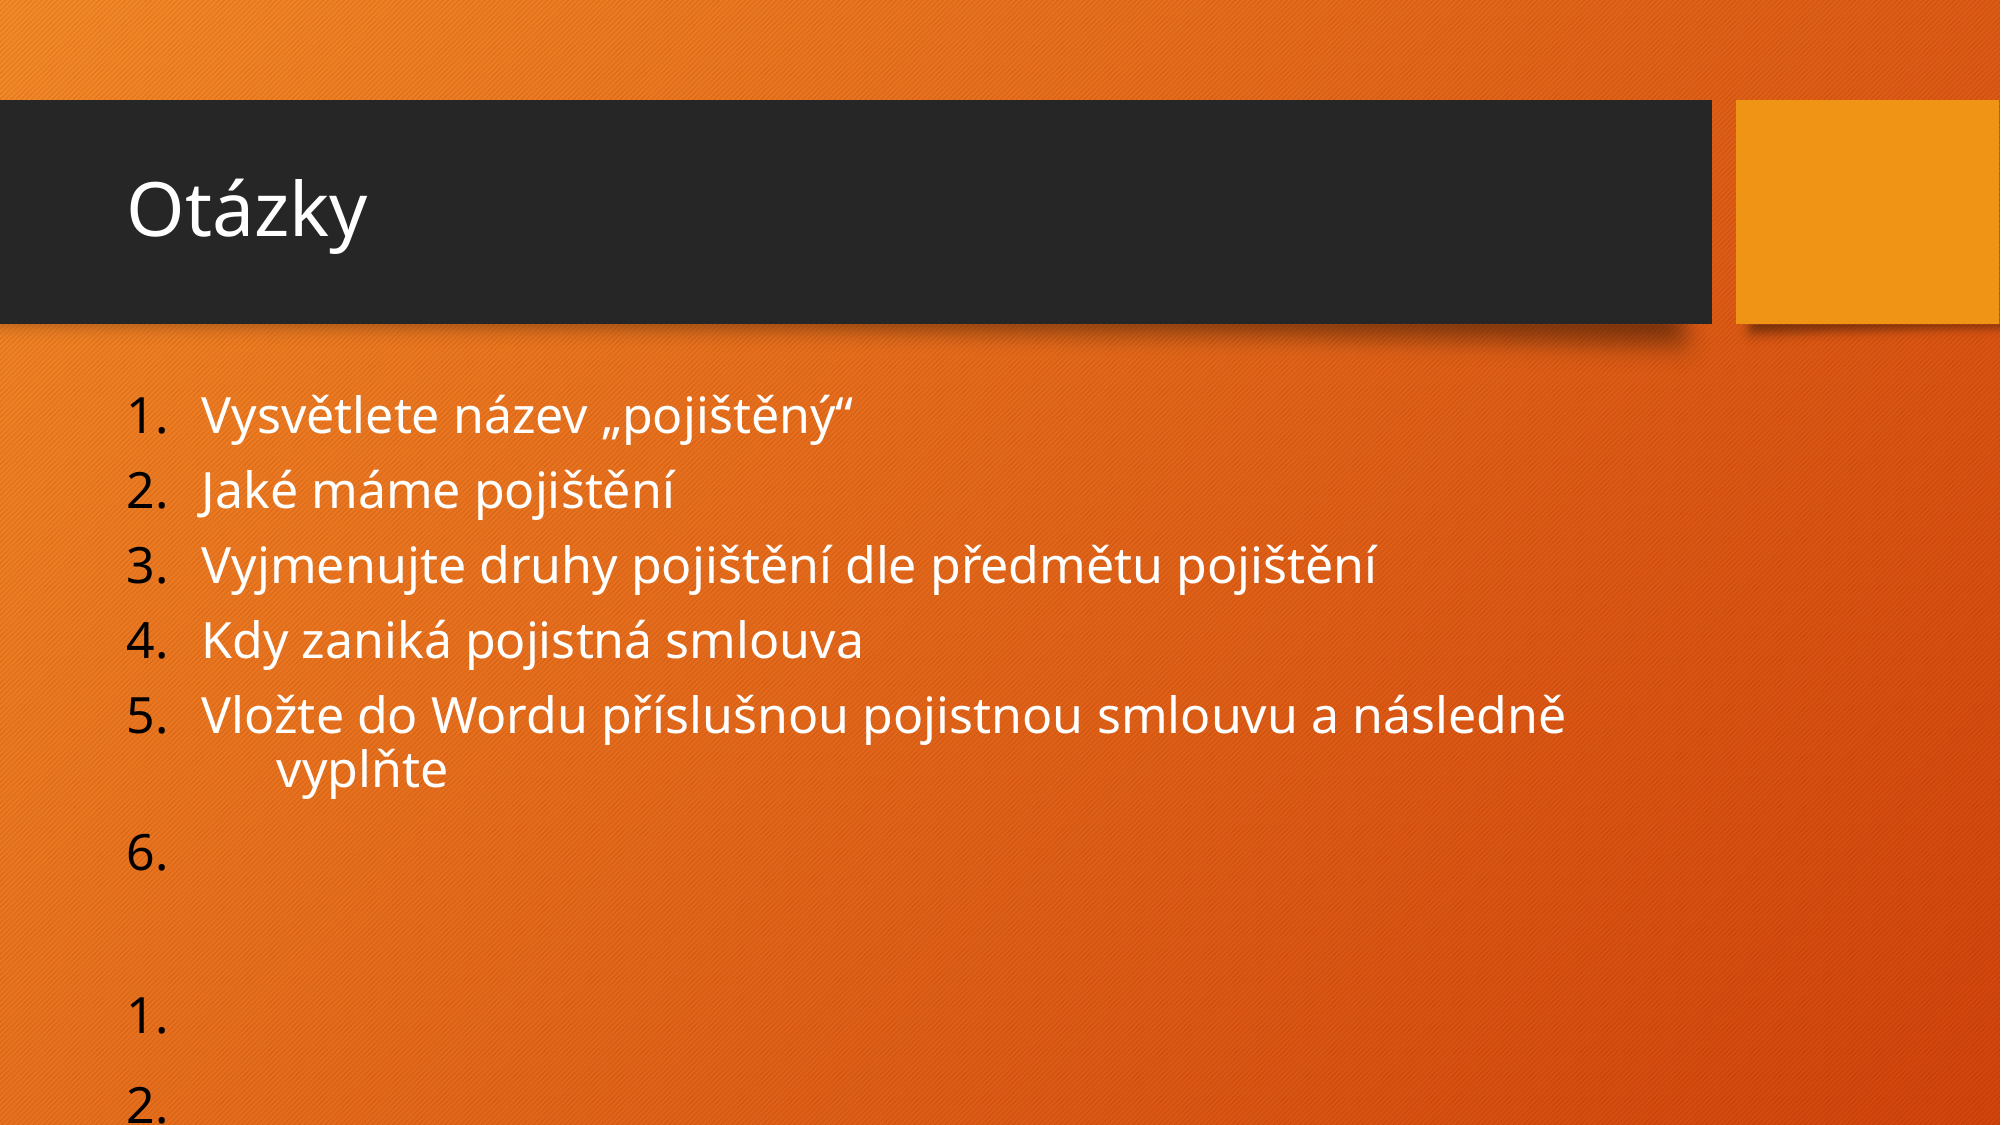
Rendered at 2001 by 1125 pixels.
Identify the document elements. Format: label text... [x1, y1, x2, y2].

title Otázky [111, 123, 1689, 301]
list Vysvětlete název „pojištěný“ Jaké máme pojištění Vyjmenujte druhy pojištění dle předmětu pojištění Kdy zaniká pojistná smlouva Vložte do Wordu příslušnou pojistnou smlouvu a následně vyplňte [111, 383, 1689, 974]
